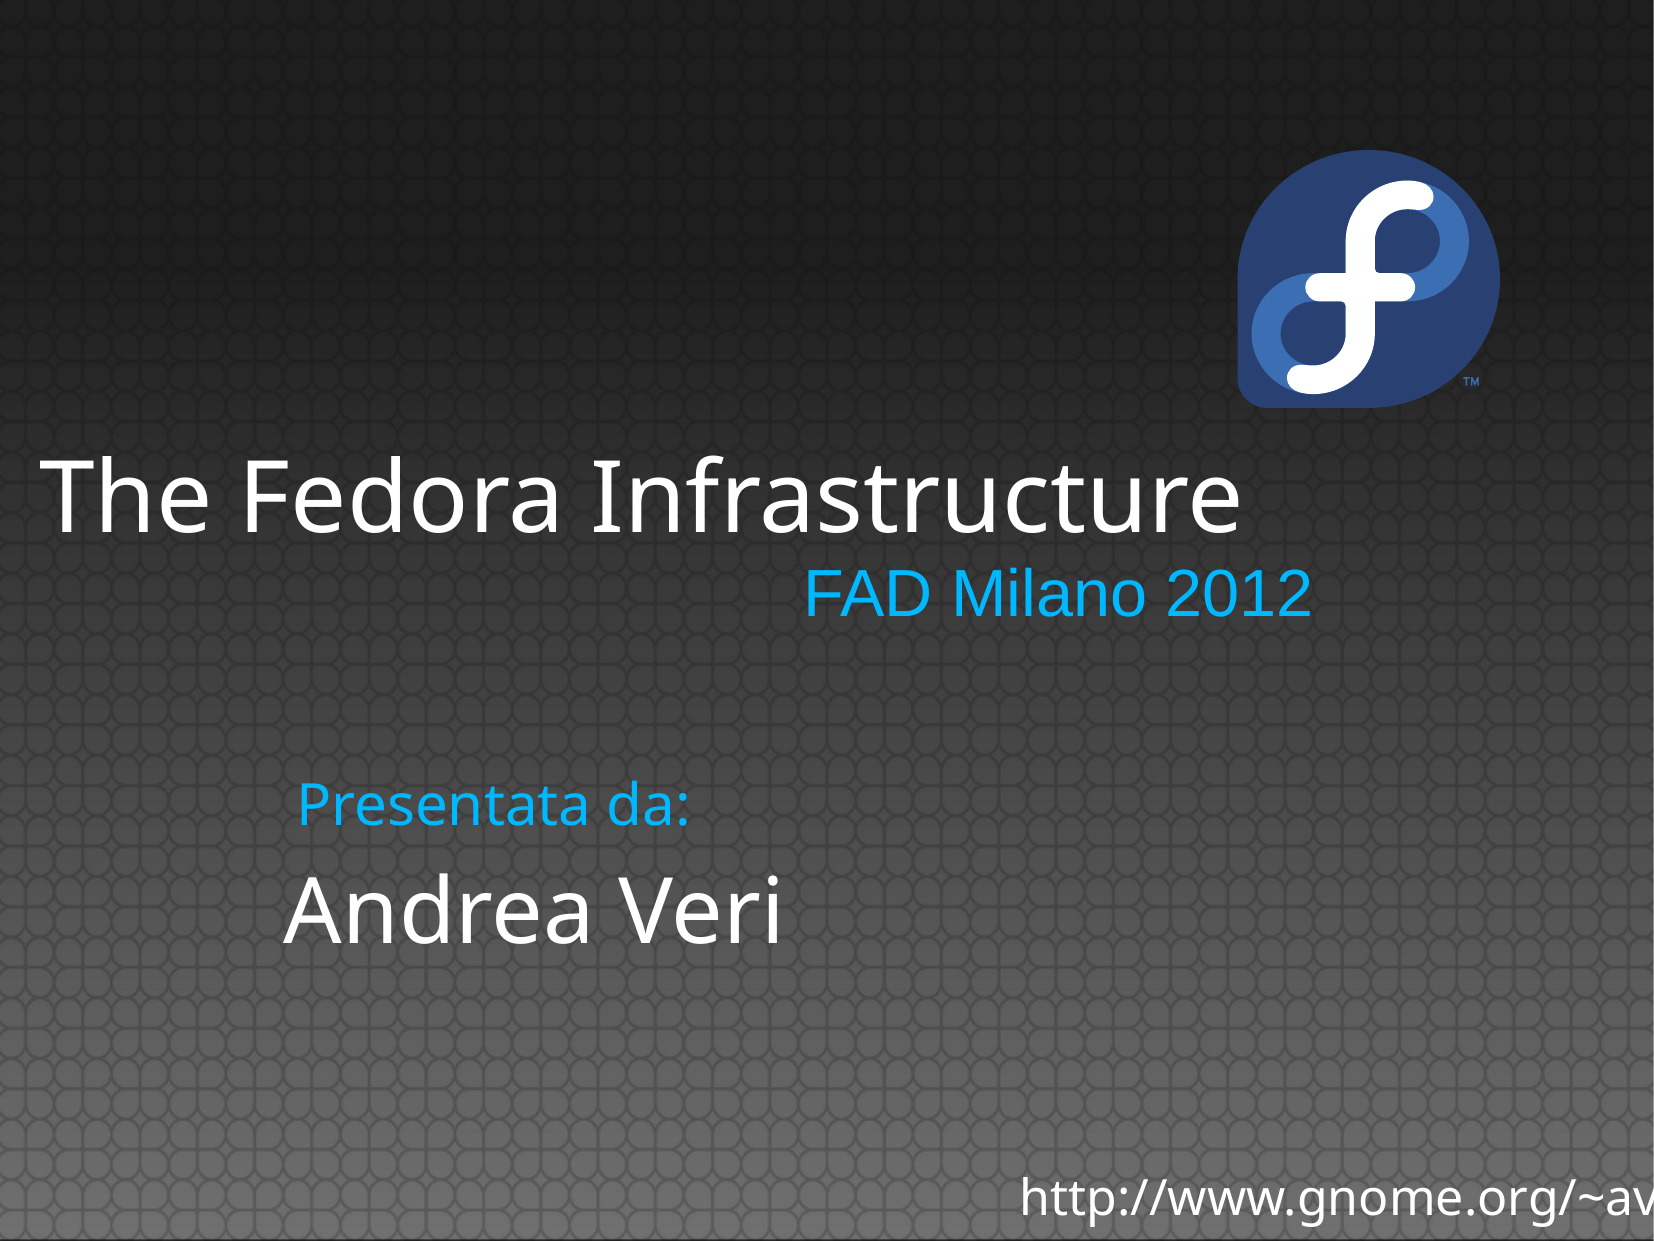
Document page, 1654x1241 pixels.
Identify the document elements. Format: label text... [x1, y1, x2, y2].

picture [0, 0, 1654, 1241]
text_box The Fedora Infrastructure [24, 417, 1488, 558]
text_box FAD Milano 2012 [769, 548, 1335, 639]
text_box http://www.gnome.org/~av [1005, 1155, 1654, 1229]
text_box Presentata da: [281, 755, 736, 839]
text_box Andrea Veri [268, 838, 1021, 961]
